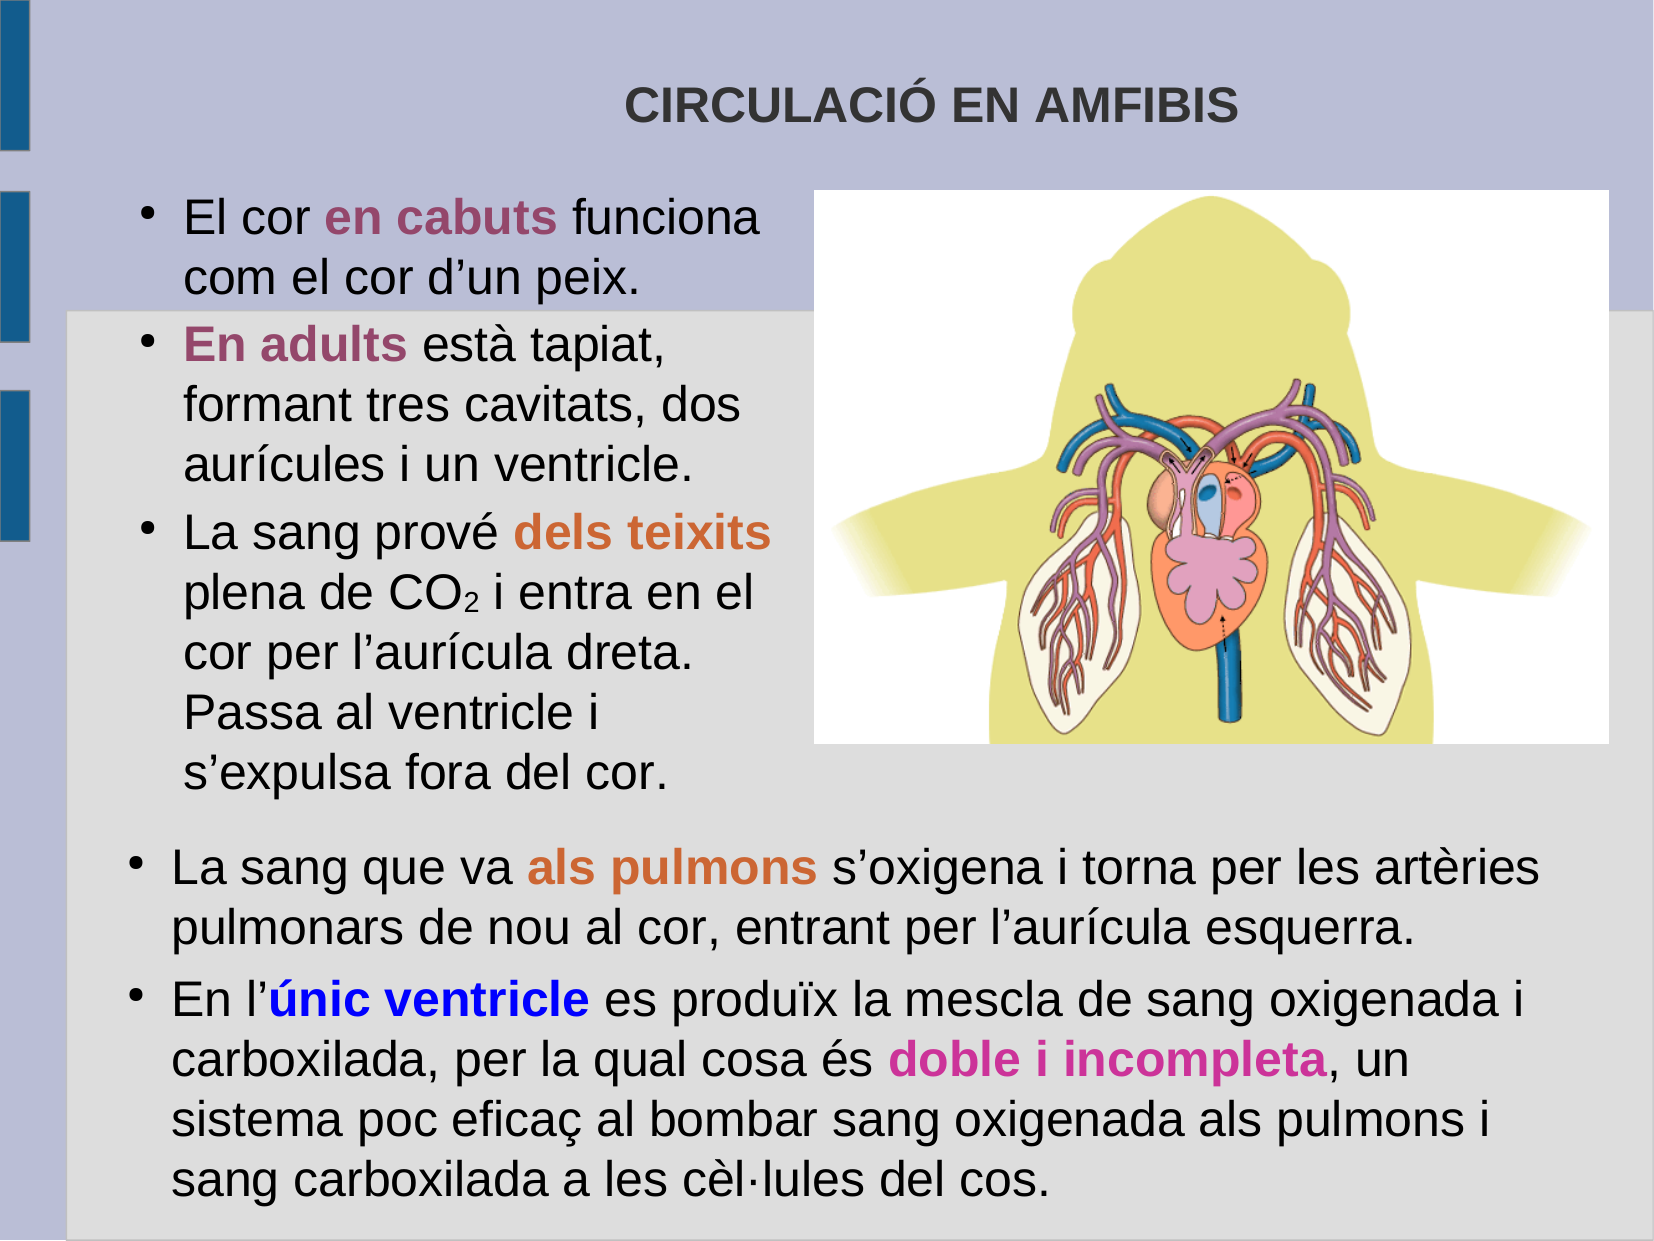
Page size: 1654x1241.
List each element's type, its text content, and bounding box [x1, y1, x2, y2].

text_box El cor en cabuts funciona com el cor d’un peix. En adults està tapiat, formant tres cavitats, dos aurícules i un ventricle. La sang prové dels teixits plena de CO2 i entra en el cor per l’aurícula dreta. Passa al ventricle i s’expulsa fora del cor. [94, 177, 792, 827]
text_box CIRCULACIÓ EN AMFIBIS [256, 14, 1609, 191]
picture [814, 190, 1609, 744]
text_box La sang que va als pulmons s’oxigena i torna per les artèries pulmonars de nou al cor, entrant per l’aurícula esquerra. En l’únic ventricle es produïx la mescla de sang oxigenada i carboxilada, per la qual cosa és doble i incompleta, un sistema poc eficaç al bombar sang oxigenada als pulmons i sang carboxilada a les cèl·lules del cos. [82, 826, 1583, 1134]
